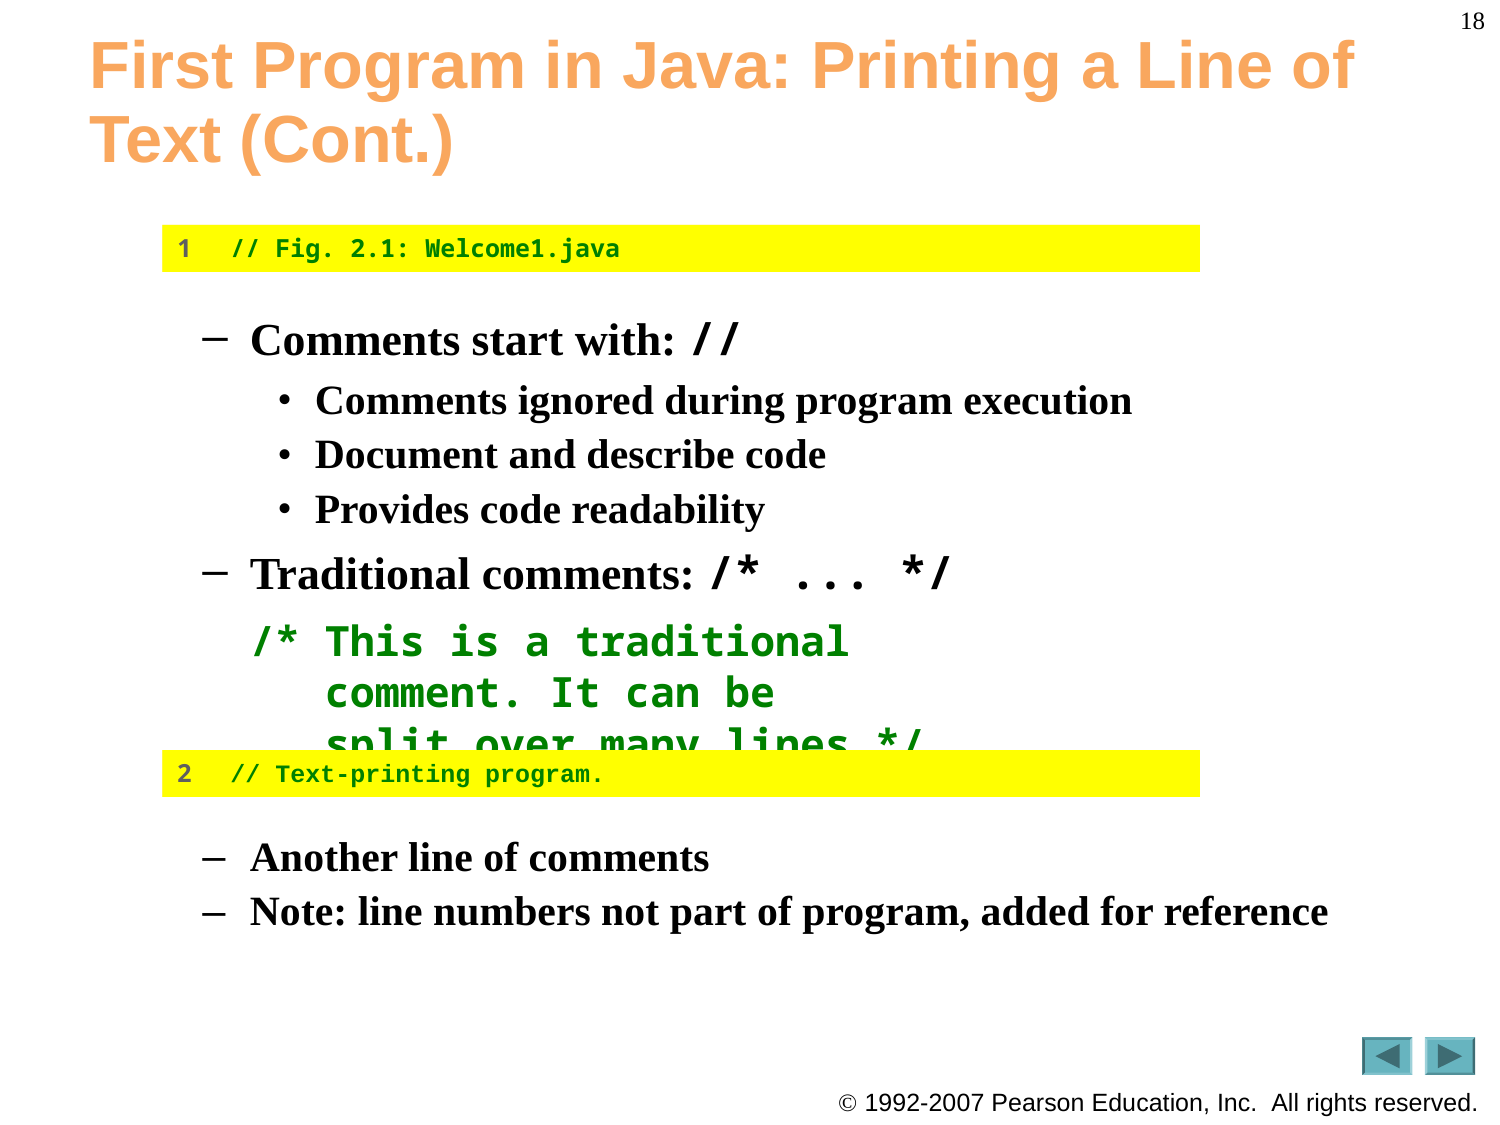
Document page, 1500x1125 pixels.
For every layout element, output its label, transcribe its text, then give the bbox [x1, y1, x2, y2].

title First Program in Java: Printing a Line of Text (Cont.) [75, 12, 1426, 201]
text_box 1 // Fig. 2.1: Welcome1.java [162, 224, 1200, 272]
list Comments start with: // Comments ignored during program execution Document and describe code Provides code readability Traditional comments: /* ... */ /* This is a traditional comment. It can be split over many lines */ Another line of comments Note: line numbers not part of program, added for reference [112, 220, 1425, 963]
text_box 2 // Text-printing program. [162, 750, 1200, 797]
